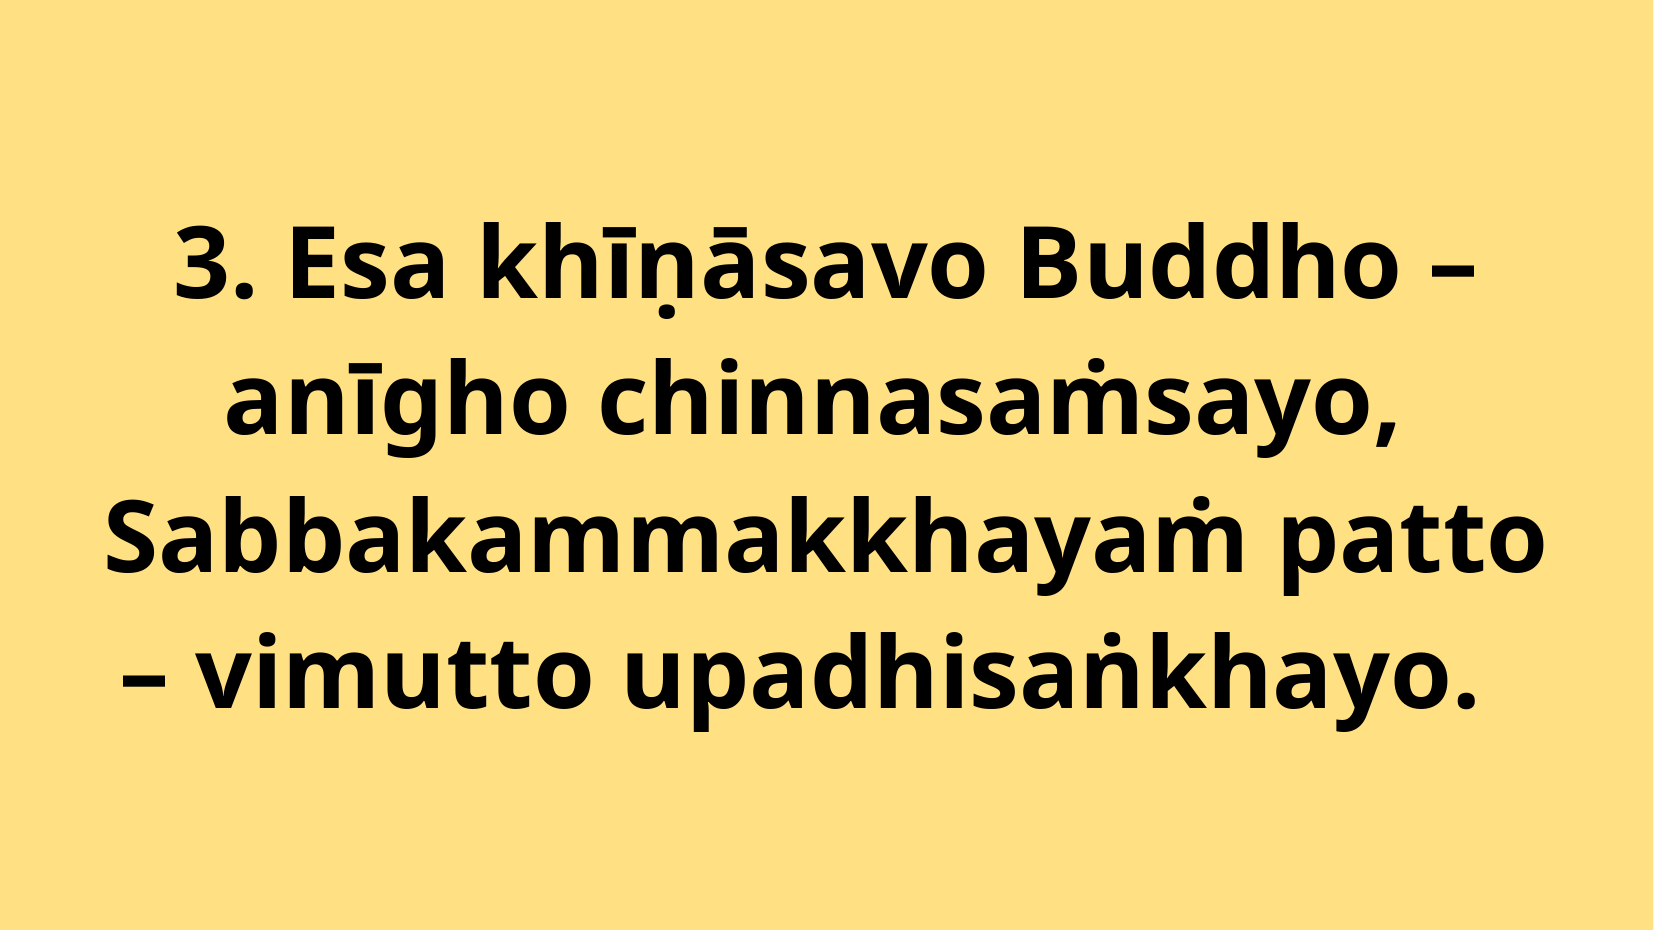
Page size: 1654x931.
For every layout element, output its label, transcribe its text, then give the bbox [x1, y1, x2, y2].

subtitle 3. Esa khīṇāsavo Buddho – anīgho chinnasaṁsayo, Sabbakammakkhayaṁ patto – vimutto upadhisaṅkhayo. [82, 0, 1571, 931]
